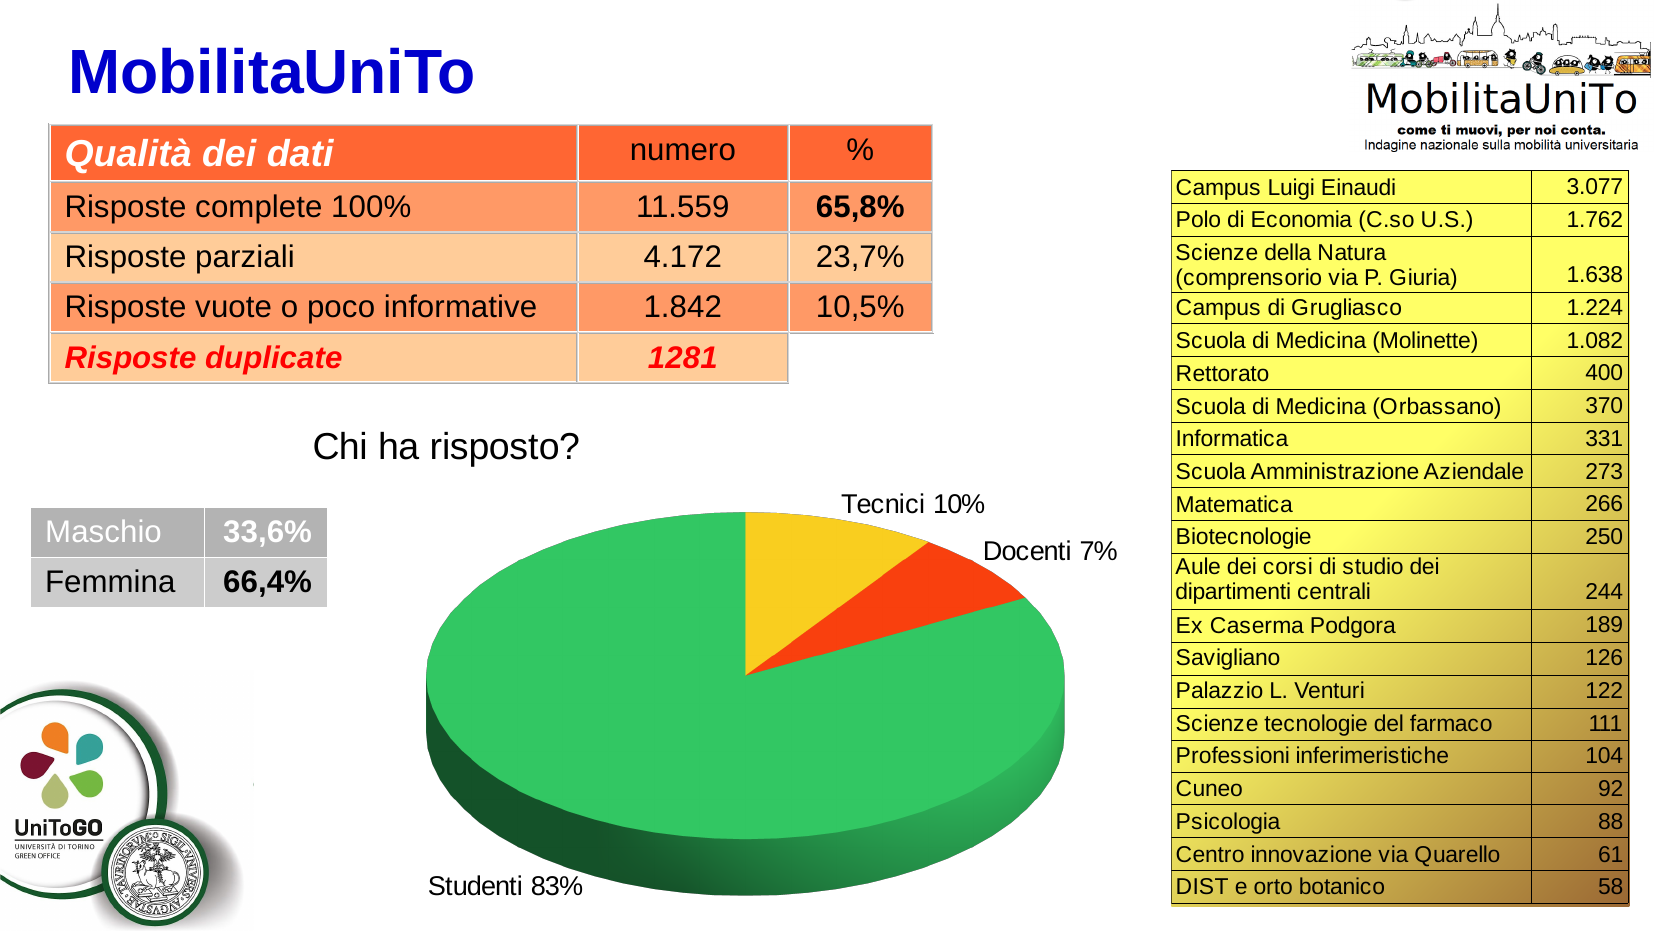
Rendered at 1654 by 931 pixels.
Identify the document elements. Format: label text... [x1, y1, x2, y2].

table_cell [790, 334, 932, 382]
table_header 33,6% [205, 508, 327, 557]
table_cell Risposte duplicate [51, 334, 576, 381]
table_cell 1281 [579, 334, 787, 381]
table_cell 66,4% [205, 558, 327, 607]
table_cell Risposte complete 100% [51, 183, 576, 231]
picture [1349, 0, 1654, 152]
picture [0, 670, 254, 931]
table_cell 65,8% [790, 183, 931, 231]
chart [281, 170, 1630, 924]
table_cell 11.559 [579, 183, 787, 231]
table_cell Risposte vuote o poco informative [51, 284, 576, 331]
table_header Qualità dei dati [51, 126, 576, 180]
text_box MobilitaUniTo [53, 30, 501, 114]
table_cell 10,5% [790, 284, 931, 331]
table_cell 4.172 [579, 234, 787, 281]
table_cell Risposte parziali [51, 234, 576, 281]
table_header Maschio [31, 508, 204, 557]
table_cell Femmina [31, 558, 204, 607]
table_header numero [579, 126, 787, 180]
table_cell 23,7% [790, 234, 931, 281]
table_cell 1.842 [579, 284, 787, 331]
table_header % [790, 126, 931, 180]
